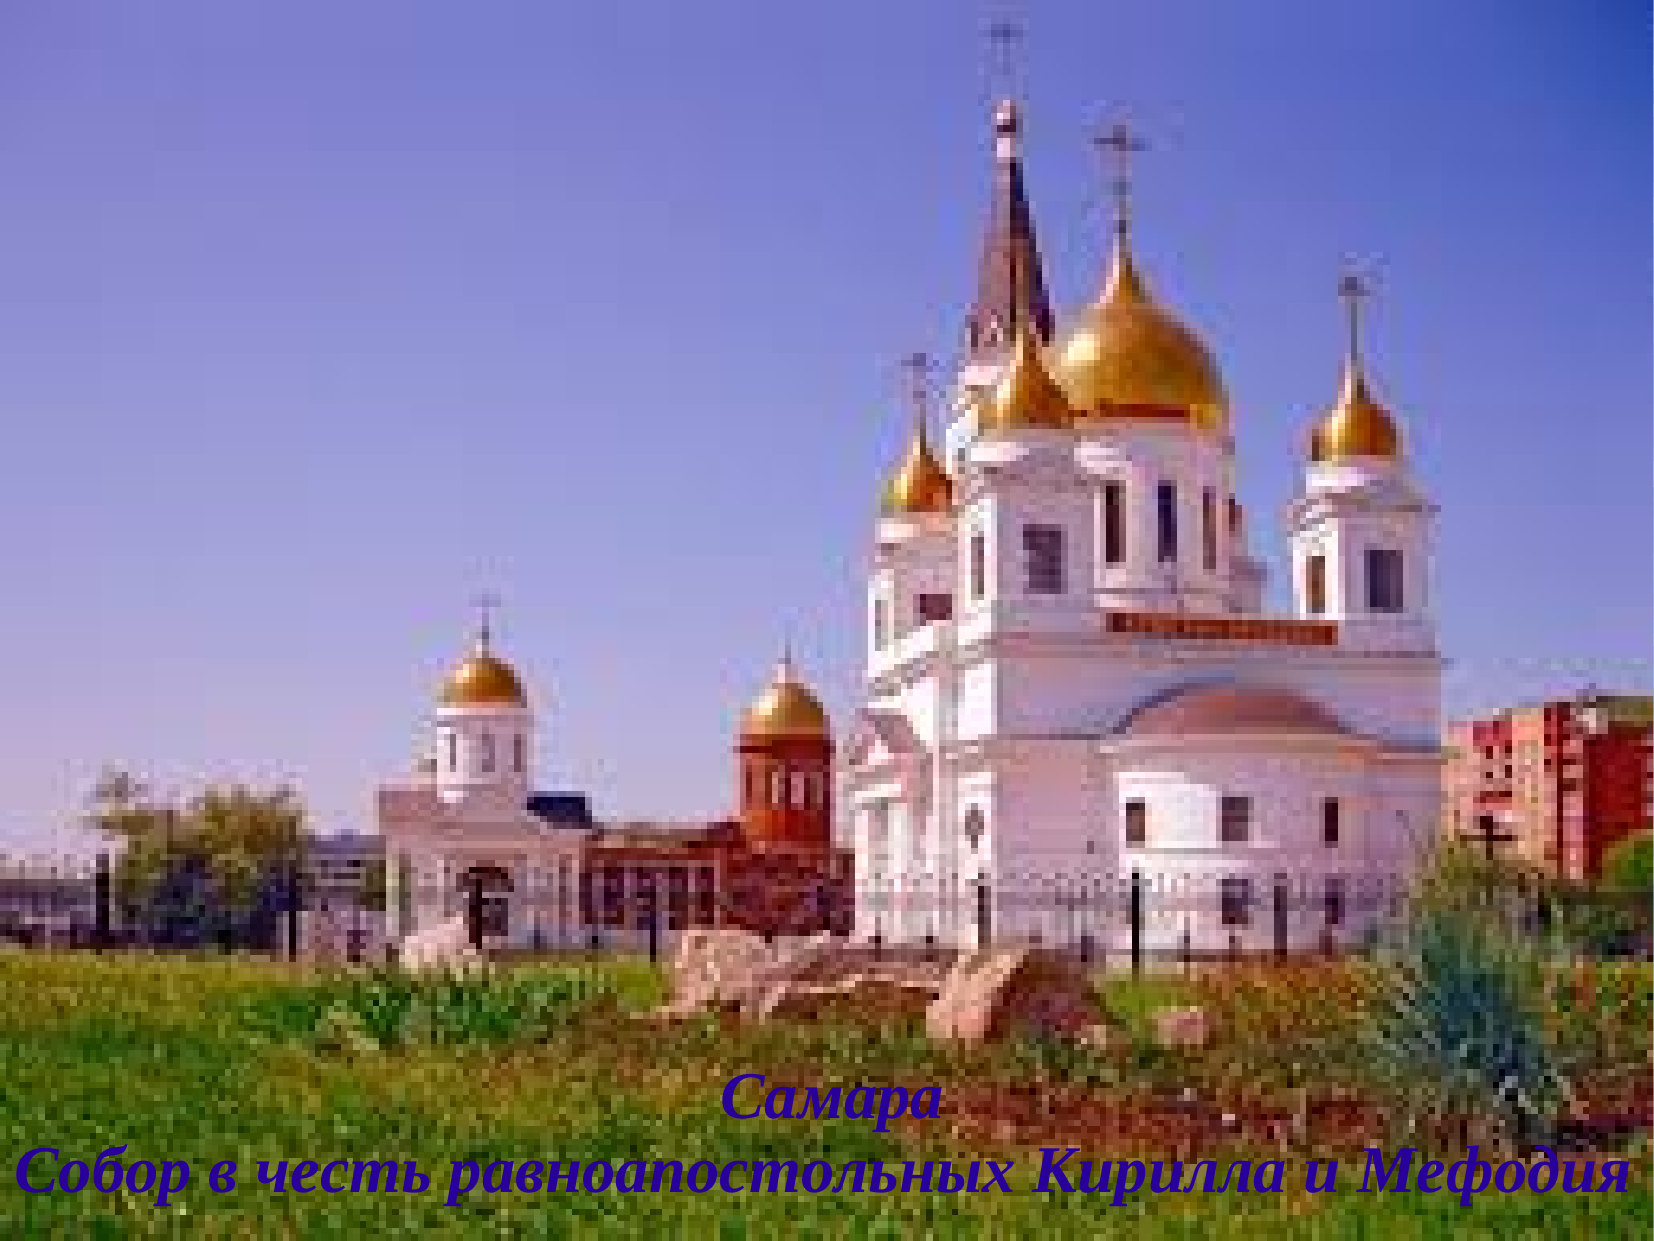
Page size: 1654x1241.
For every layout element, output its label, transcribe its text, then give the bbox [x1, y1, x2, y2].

subtitle Самара Собор в честь равноапостольных Кирилла и Мефодия [0, 301, 1649, 1241]
picture [0, 0, 1654, 1241]
